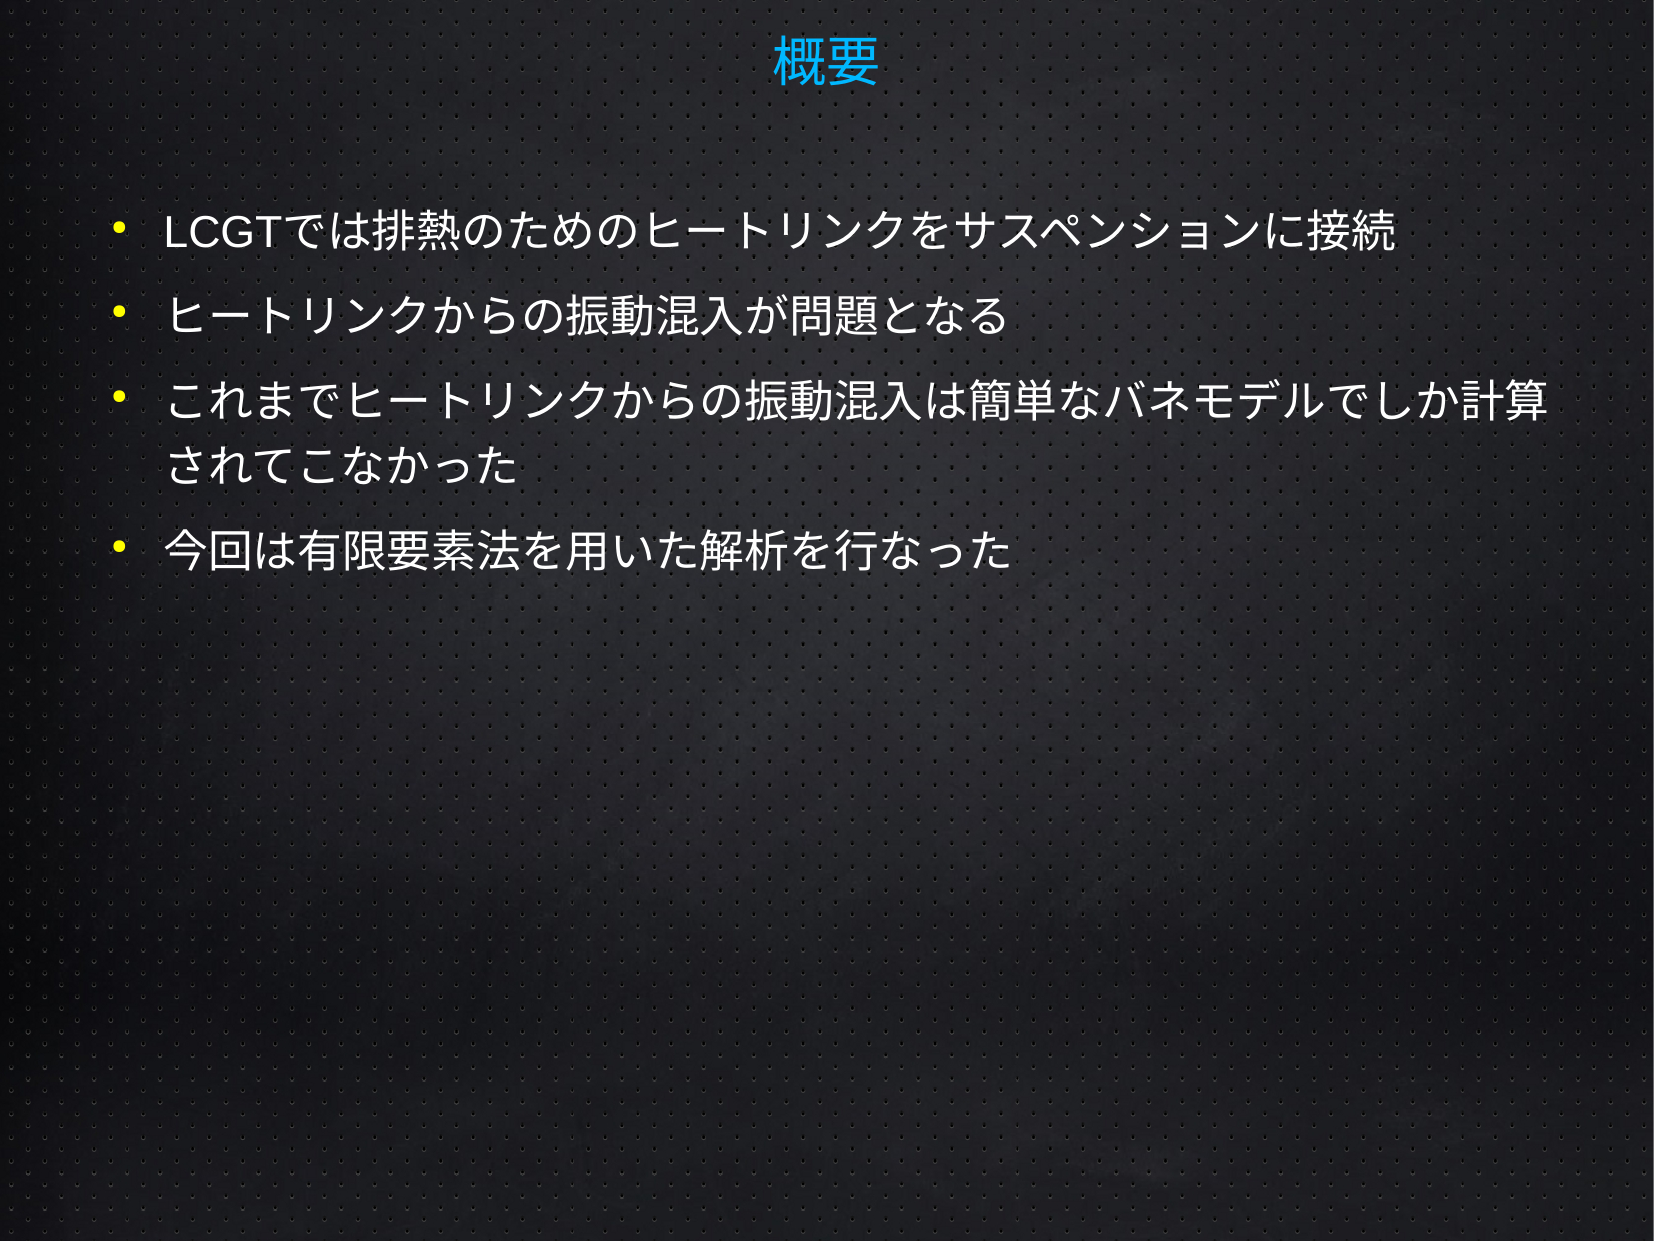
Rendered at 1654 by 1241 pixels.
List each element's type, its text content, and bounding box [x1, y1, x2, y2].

picture [0, 0, 1654, 1241]
title 概要 [82, 21, 1571, 94]
list LCGTでは排熱のためのヒートリンクをサスペンションに接続 ヒートリンクからの振動混入が問題となる これまでヒートリンクからの振動混入は簡単なバネモデルでしか計算されてこなかった 今回は有限要素法を用いた解析を行なった [93, 195, 1583, 583]
